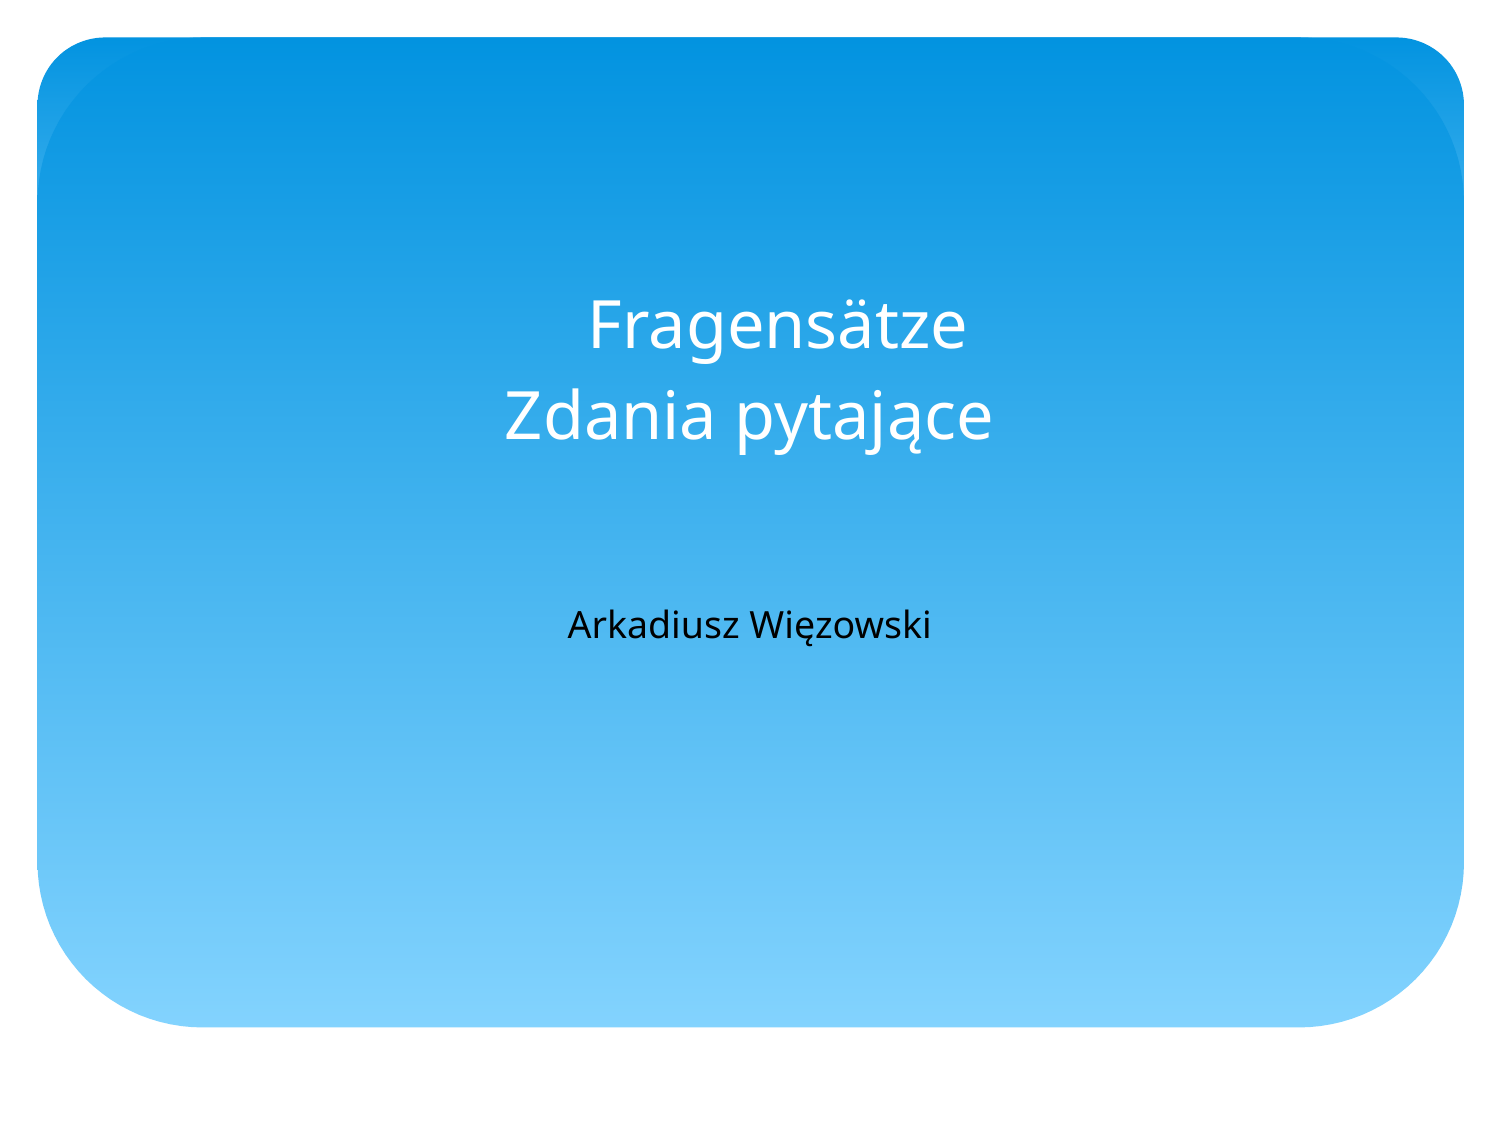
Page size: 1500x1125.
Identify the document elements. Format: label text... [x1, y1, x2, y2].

title Fragensätze Zdania pytające [112, 262, 1388, 555]
text_box Arkadiusz Więzowski [224, 583, 1275, 825]
